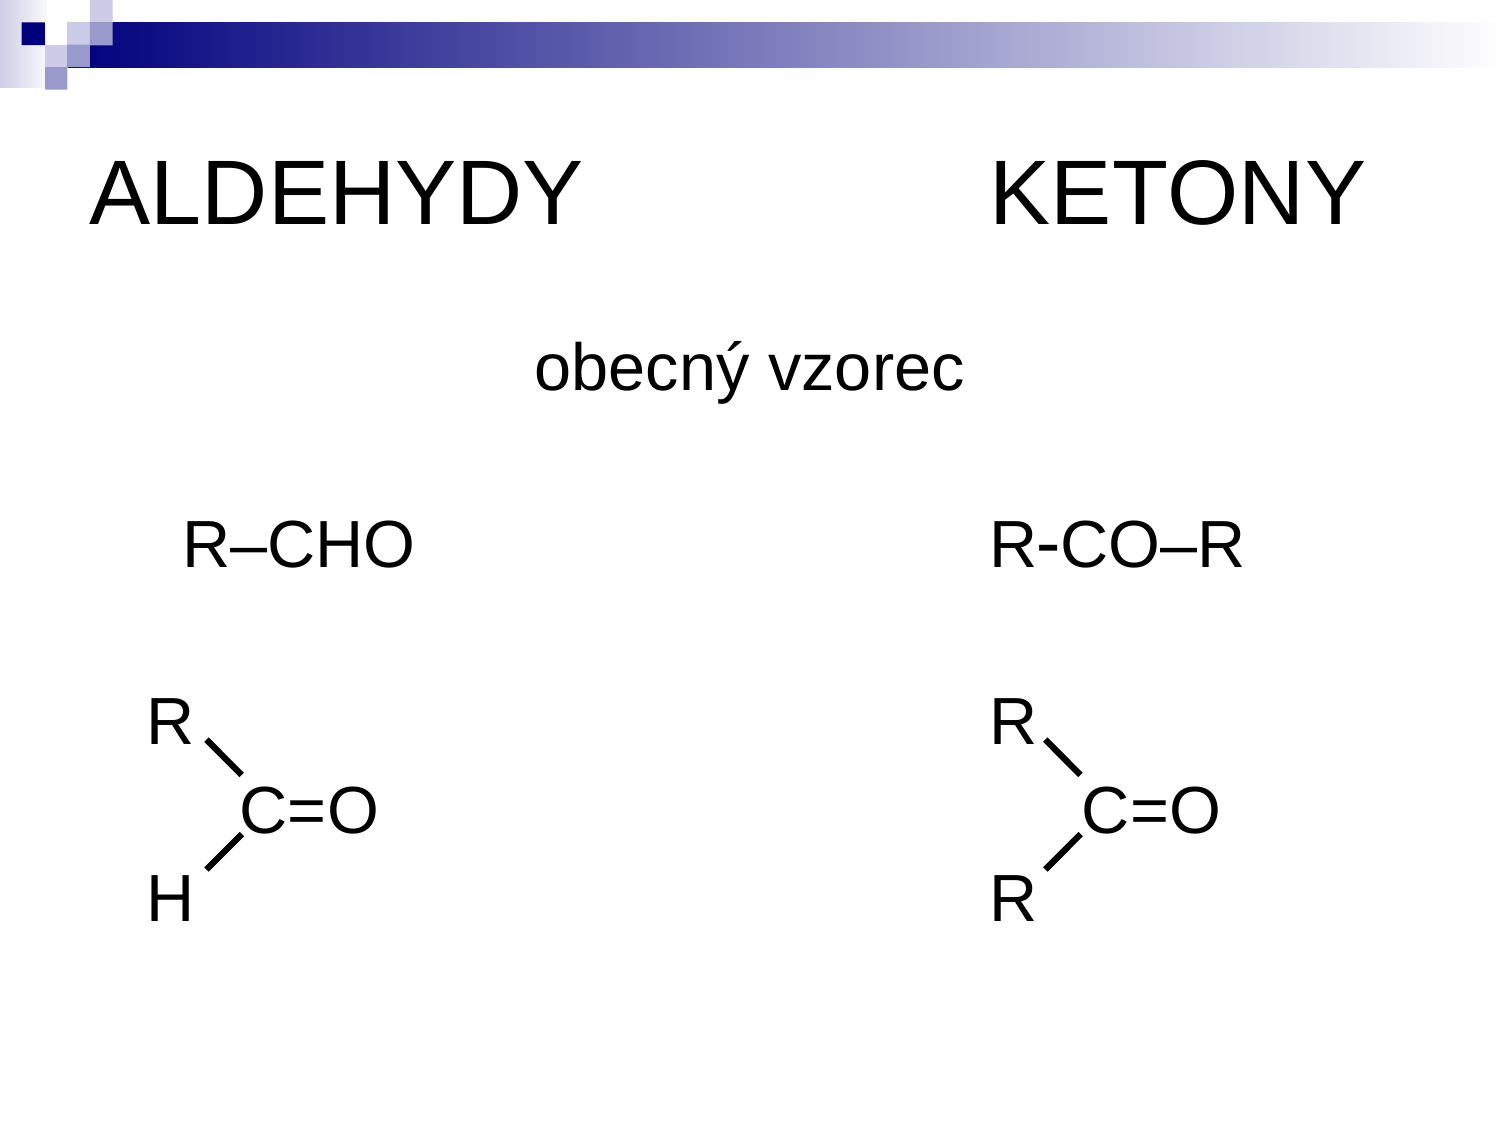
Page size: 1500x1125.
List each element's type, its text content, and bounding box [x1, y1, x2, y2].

title ALDEHYDY KETONY [75, 75, 1426, 301]
list obecný vzorec R–CHO RCO–R R R C=O C=O H R [75, 324, 1426, 963]
